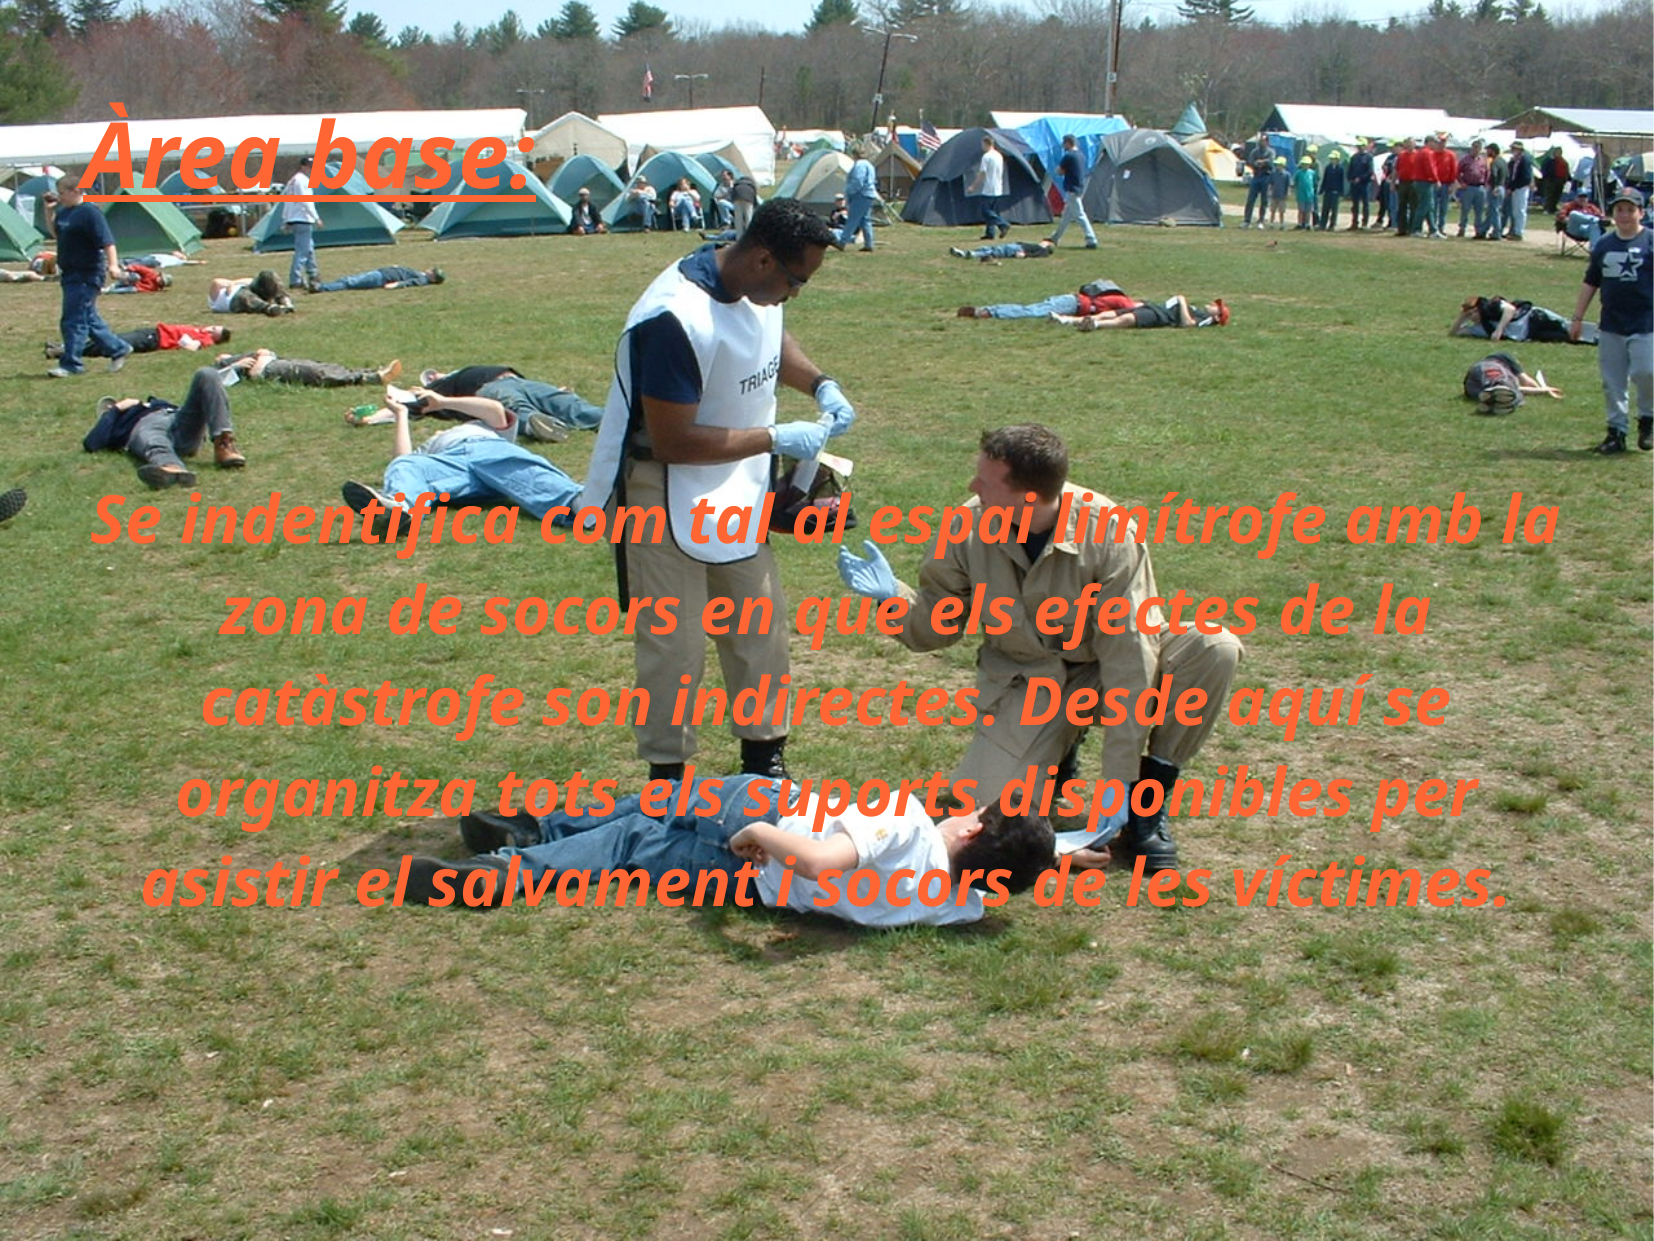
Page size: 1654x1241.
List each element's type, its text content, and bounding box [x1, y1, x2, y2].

picture [0, 0, 1654, 1241]
title Àrea base: [82, 49, 1571, 257]
subtitle Se indentifica com tal al espai limítrofe amb la zona de socors en que els efectes de la catàstrofe son indirectes. Desde aquí se organitza tots els suports disponibles per asistir el salvament i socors de les víctimes. [82, 290, 1571, 1109]
